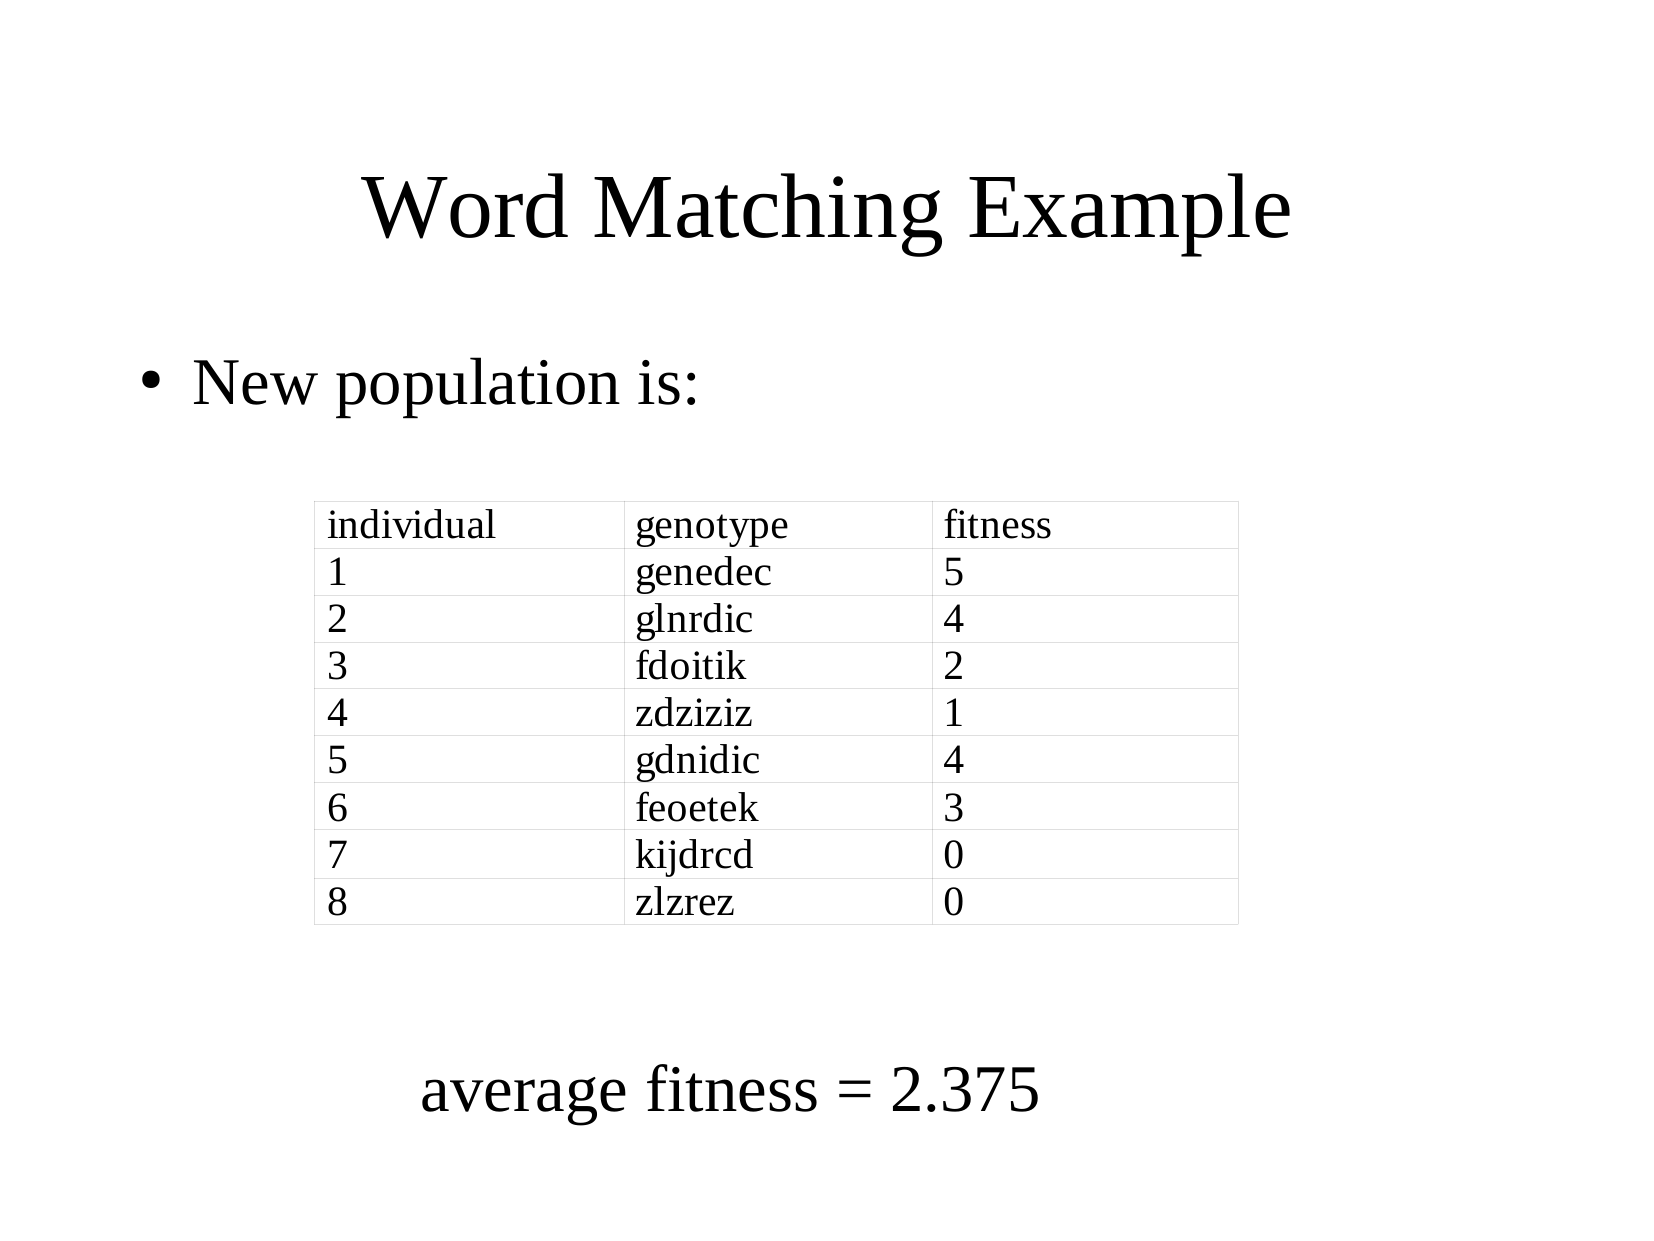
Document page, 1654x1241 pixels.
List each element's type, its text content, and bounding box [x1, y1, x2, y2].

chart [314, 500, 1239, 977]
list average fitness = 2.375 [405, 1043, 1106, 1144]
title Word Matching Example [121, 102, 1534, 311]
list New population is: [121, 344, 1534, 1127]
